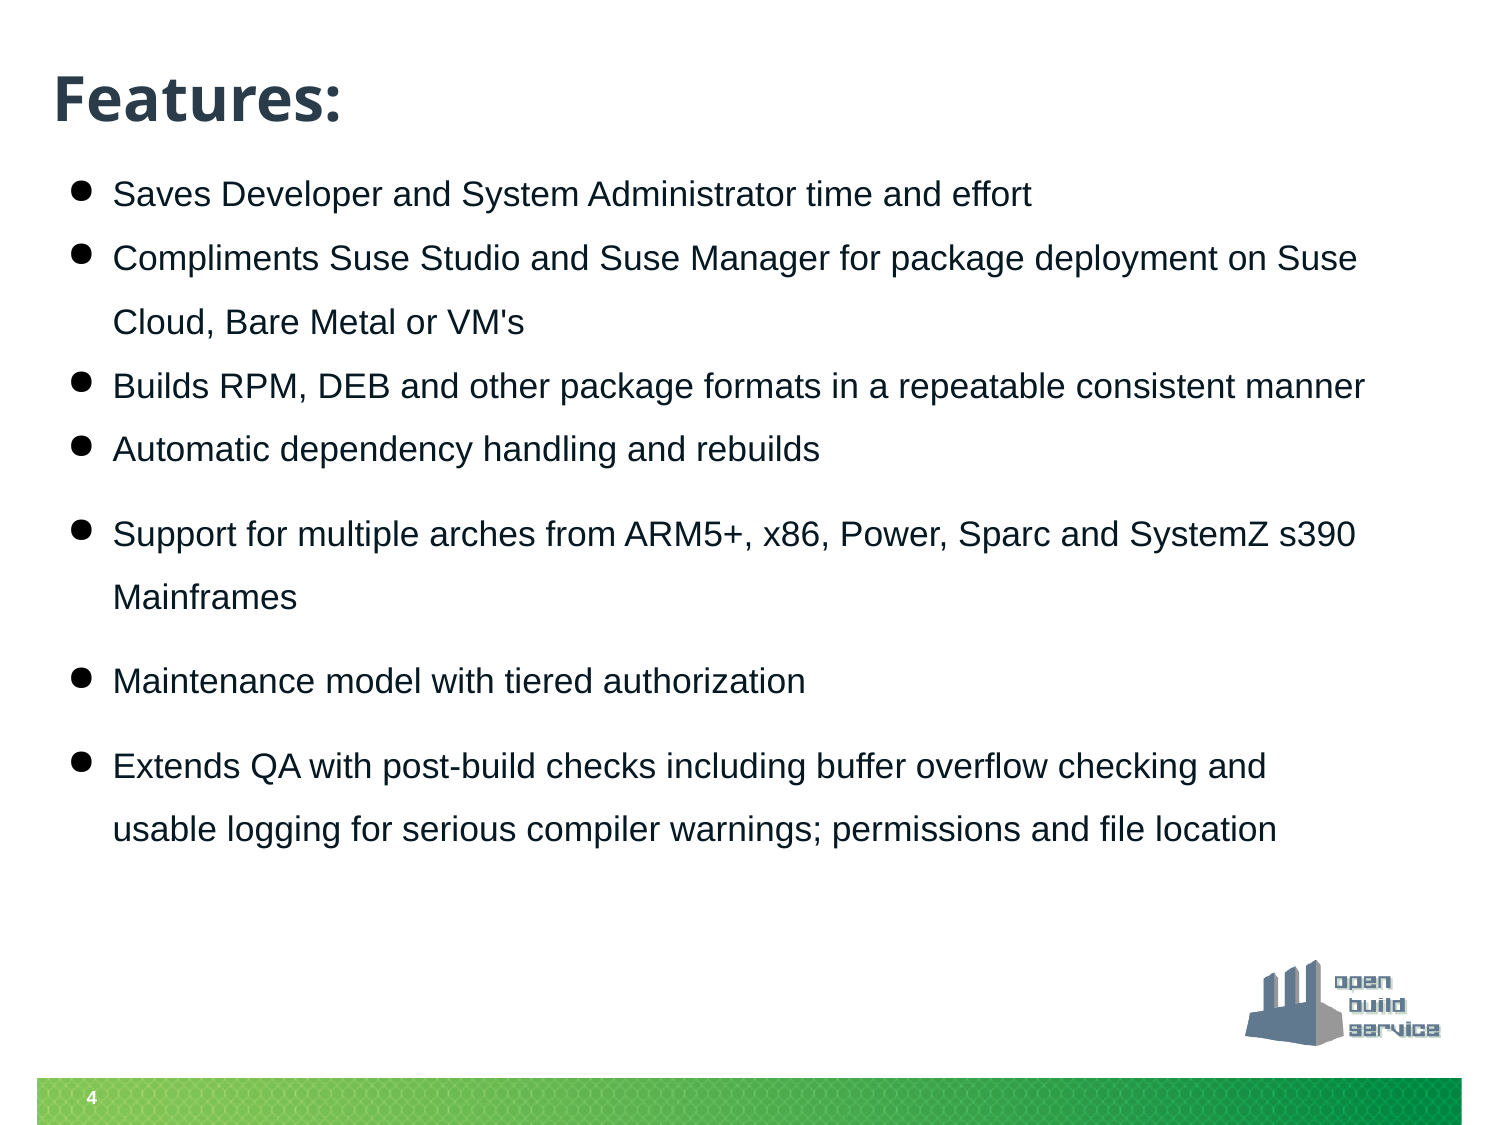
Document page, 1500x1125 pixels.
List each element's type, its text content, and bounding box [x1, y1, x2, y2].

picture [37, 1078, 1462, 1125]
title Features: [37, 51, 1388, 142]
picture [1245, 960, 1441, 1046]
list Saves Developer and System Administrator time and effort Compliments Suse Studio and Suse Manager for package deployment on Suse Cloud, Bare Metal or VM's Builds RPM, DEB and other package formats in a repeatable consistent manner Automatic dependency handling and rebuilds Support for multiple arches from ARM5+, x86, Power, Sparc and SystemZ s390 Mainframes Maintenance model with tiered authorization Extends QA with post-build checks including buffer overflow checking and usable logging for serious compiler warnings; permissions and file location [37, 142, 1388, 946]
